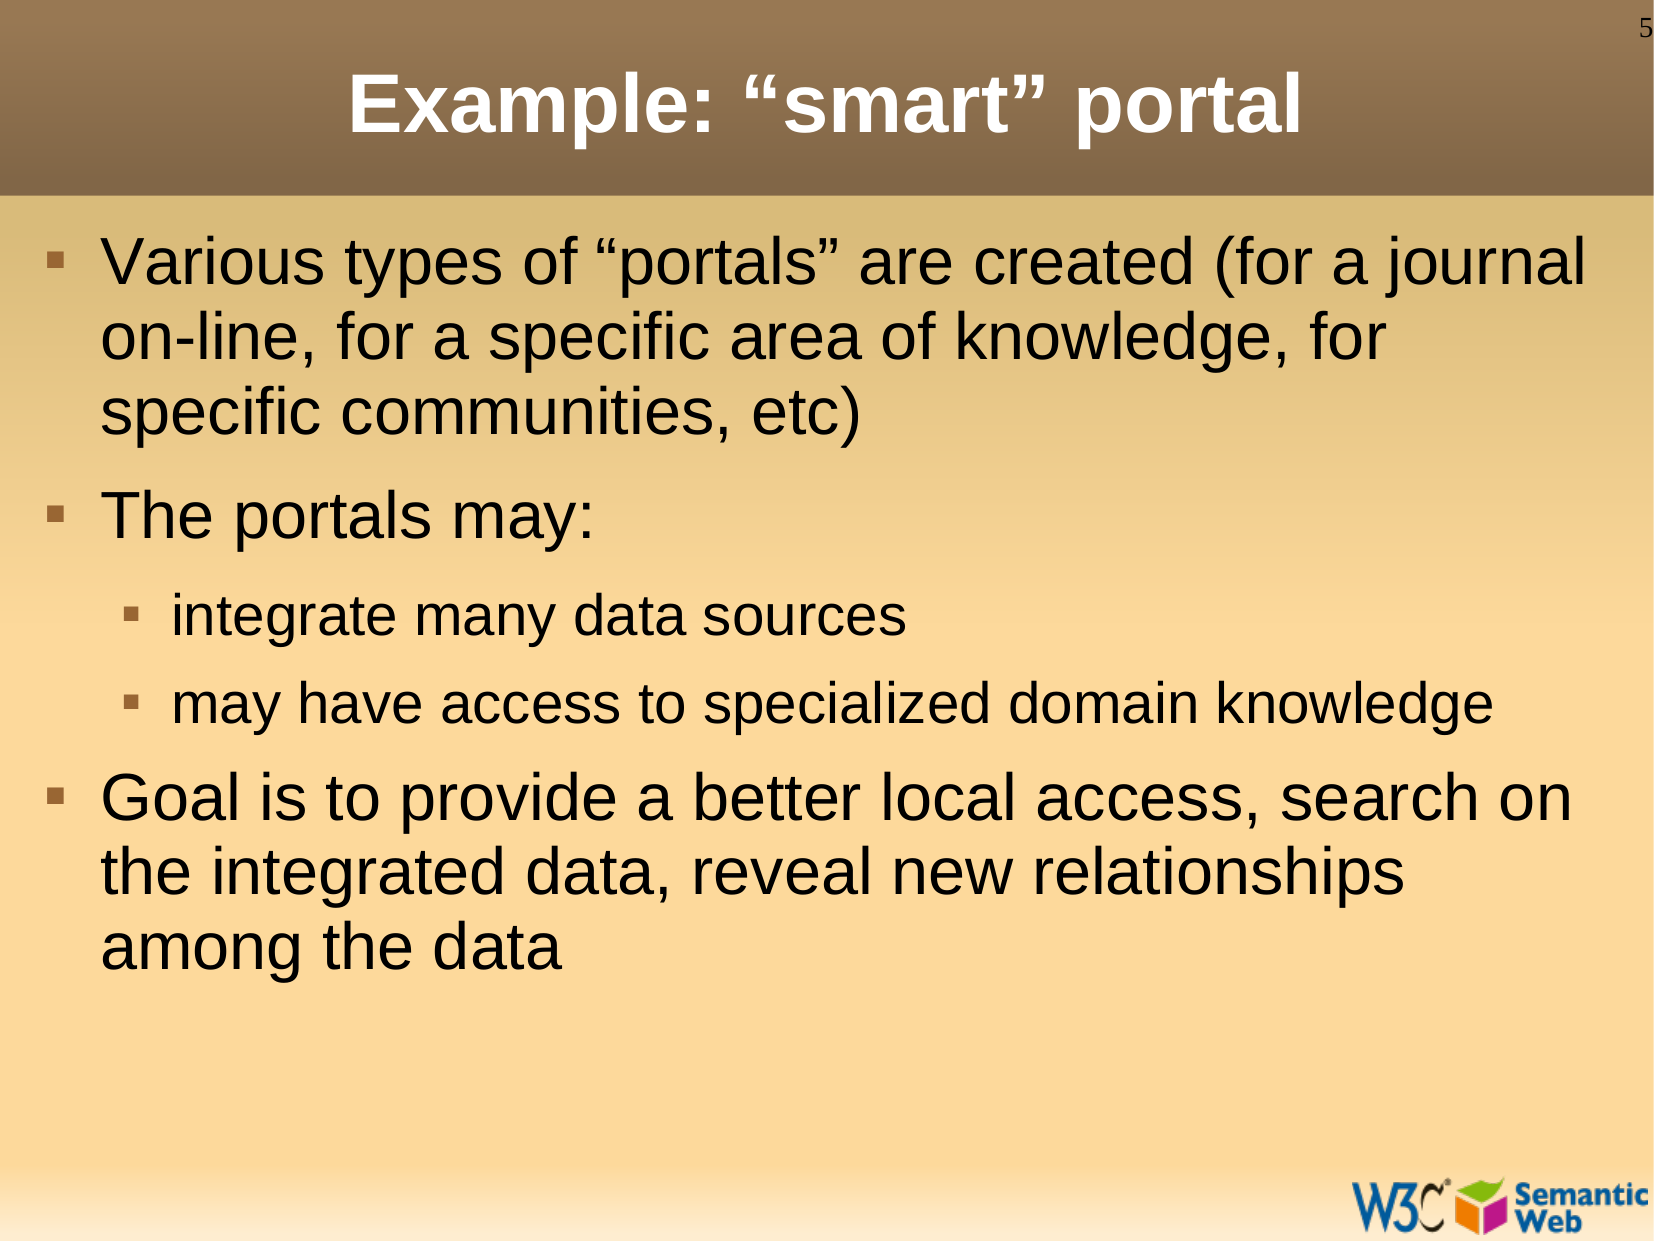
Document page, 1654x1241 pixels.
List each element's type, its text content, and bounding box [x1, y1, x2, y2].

title Example: “smart” portal [0, 0, 1654, 208]
picture [0, 208, 1654, 1241]
list Various types of “portals” are created (for a journal on-line, for a specific area of knowledge, for specific communities, etc) The portals may: integrate many data sources may have access to specialized domain knowledge Goal is to provide a better local access, search on the integrated data, reveal new relationships among the data [29, 224, 1624, 1210]
